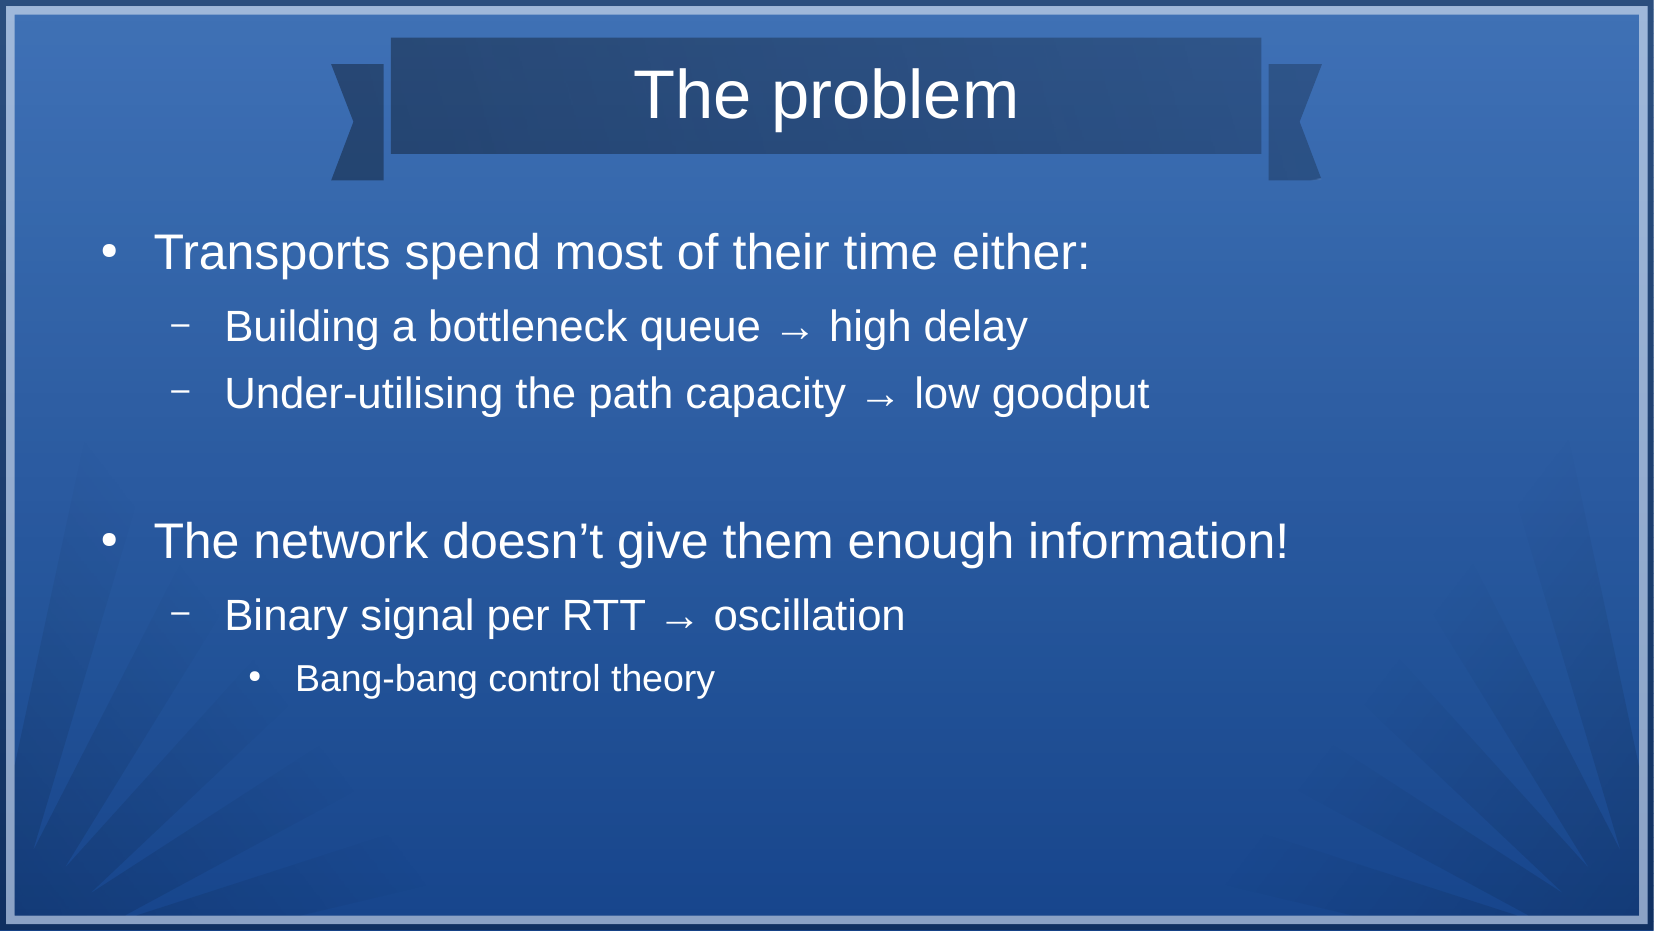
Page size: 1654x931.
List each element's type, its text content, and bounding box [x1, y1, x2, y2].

title The problem [389, 35, 1264, 154]
list Transports spend most of their time either: Building a bottleneck queue → high delay Under-utilising the path capacity → low goodput The network doesn’t give them enough information! Binary signal per RTT → oscillation Bang-bang control theory [82, 224, 1571, 848]
